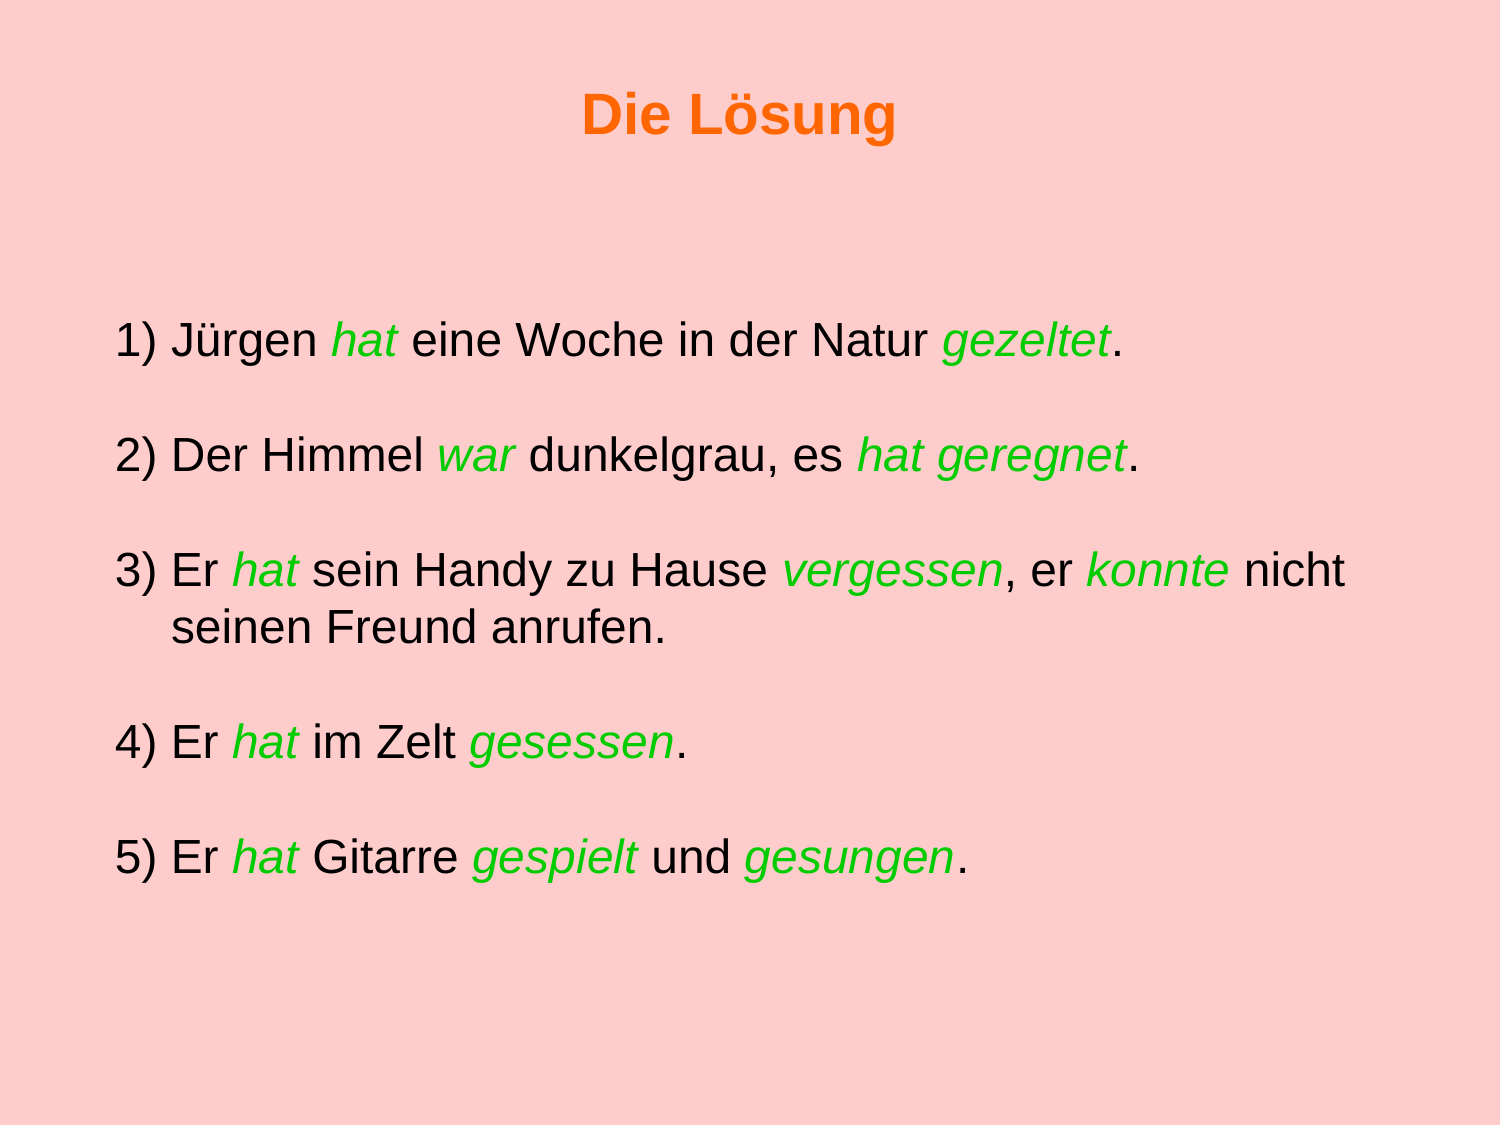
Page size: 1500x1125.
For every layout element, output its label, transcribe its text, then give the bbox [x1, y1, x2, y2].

text_box Jürgen hat eine Woche in der Natur gezeltet. 2) Der Himmel war dunkelgrau, es hat geregnet. 3) Er hat sein Handy zu Hause vergessen, er konnte nicht seinen Freund anrufen. 4) Er hat im Zelt gesessen. 5) Er hat Gitarre gespielt und gesungen. [100, 243, 1447, 892]
title Die Lösung [64, 0, 1415, 223]
